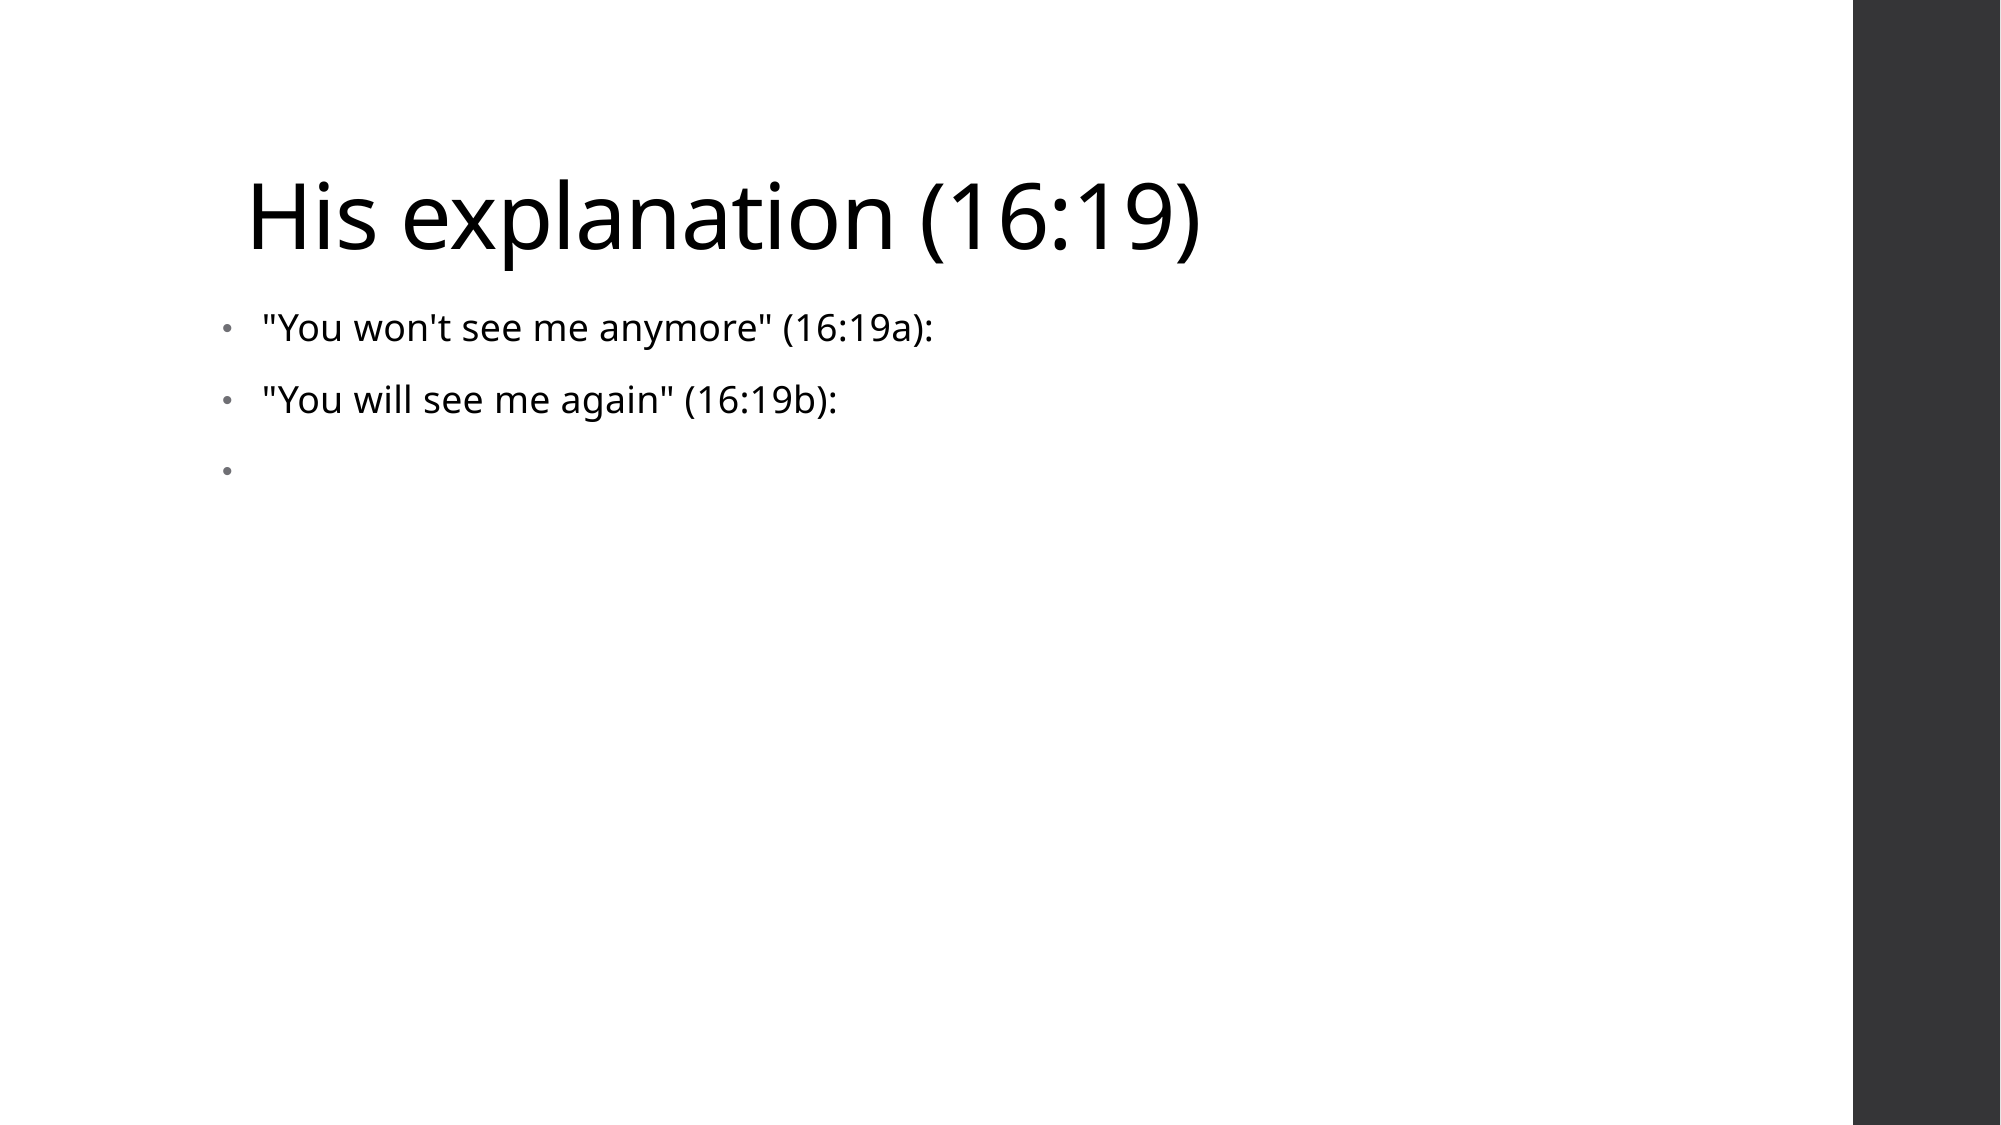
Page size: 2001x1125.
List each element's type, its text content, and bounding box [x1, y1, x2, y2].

list "You won't see me anymore" (16:19a): "You will see me again" (16:19b): [206, 299, 1617, 1014]
title His explanation (16:19) [206, 60, 1797, 278]
